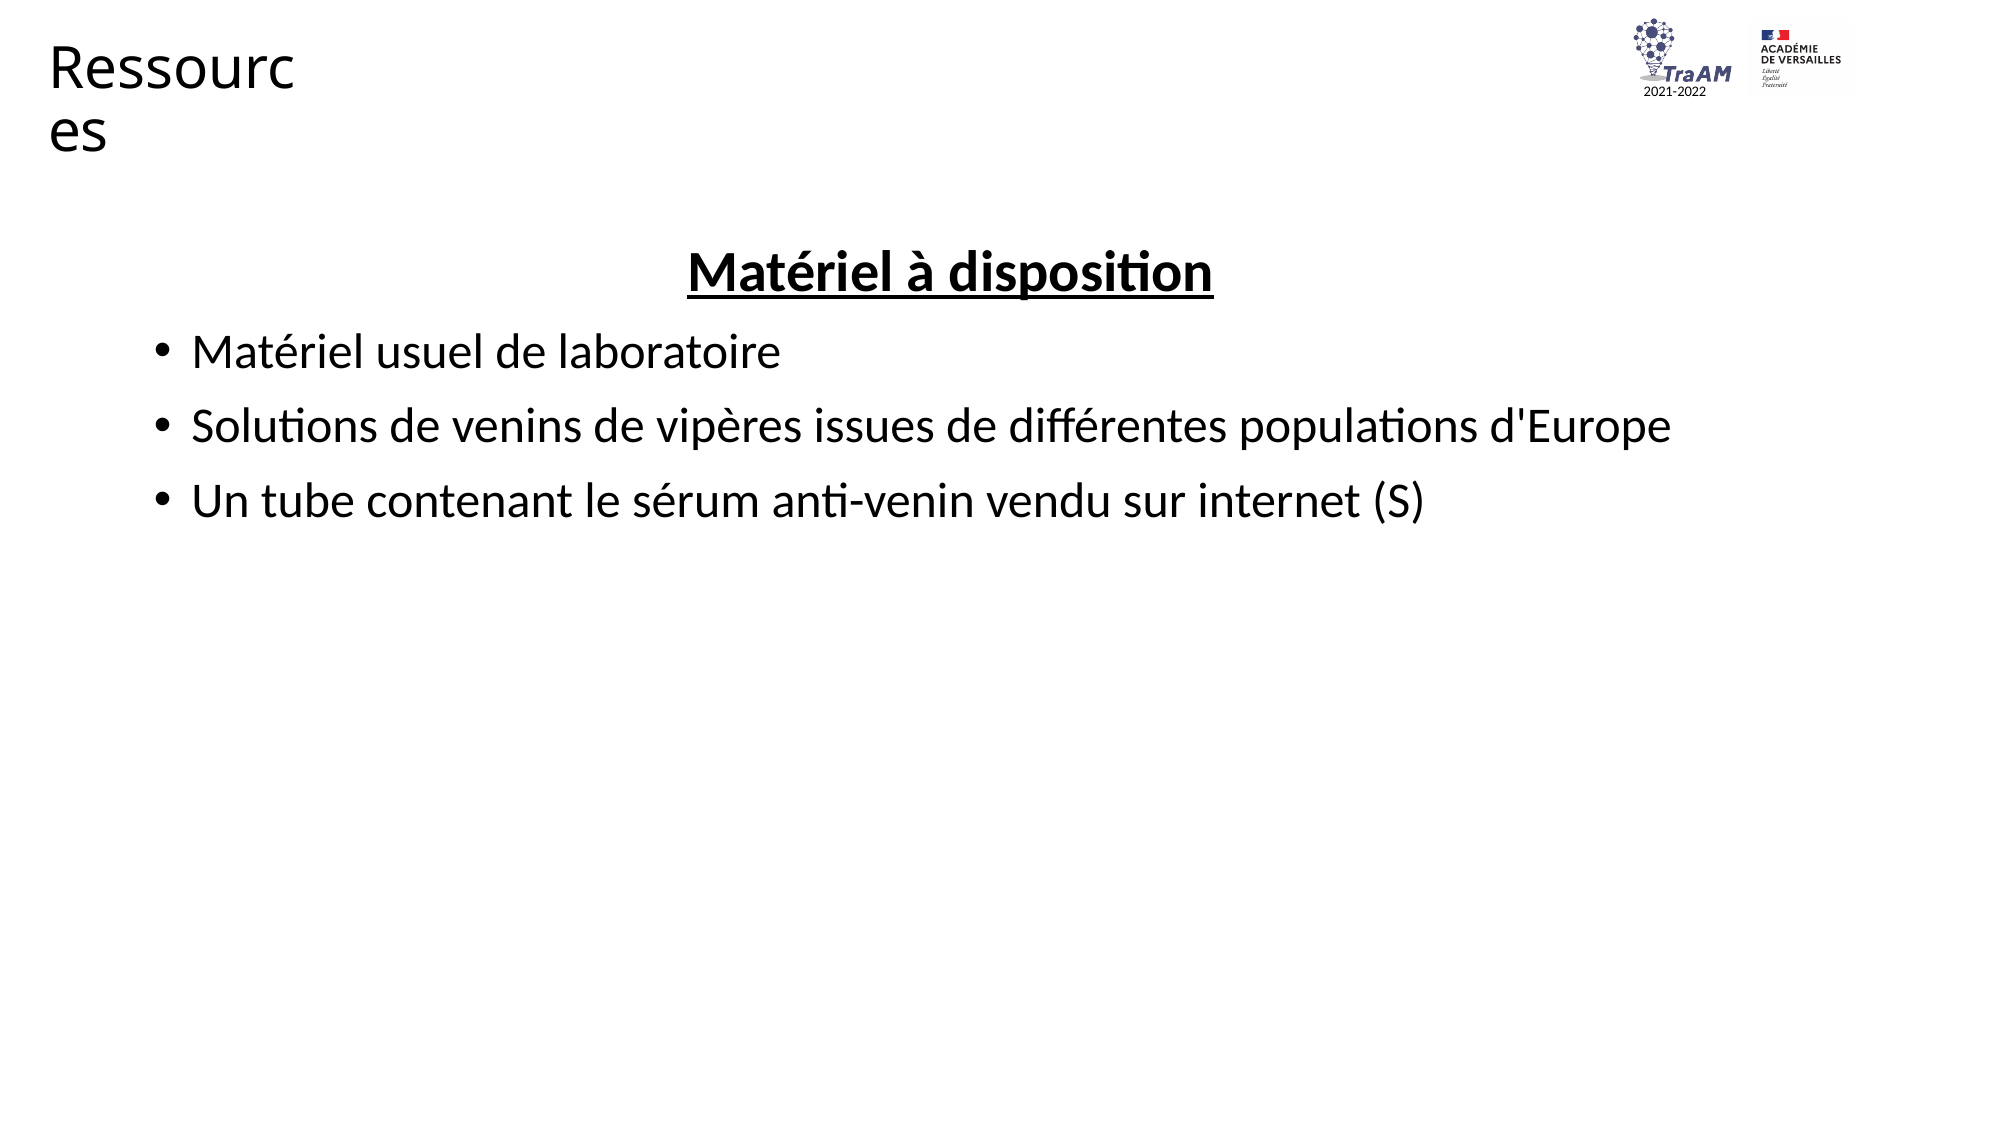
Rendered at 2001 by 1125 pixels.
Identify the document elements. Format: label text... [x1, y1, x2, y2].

title Ressources [33, 30, 342, 125]
list Matériel à disposition Matériel usuel de laboratoire Solutions de venins de vipères issues de différentes populations d'Europe Un tube contenant le sérum anti-venin vendu sur internet (S) [138, 233, 1862, 849]
